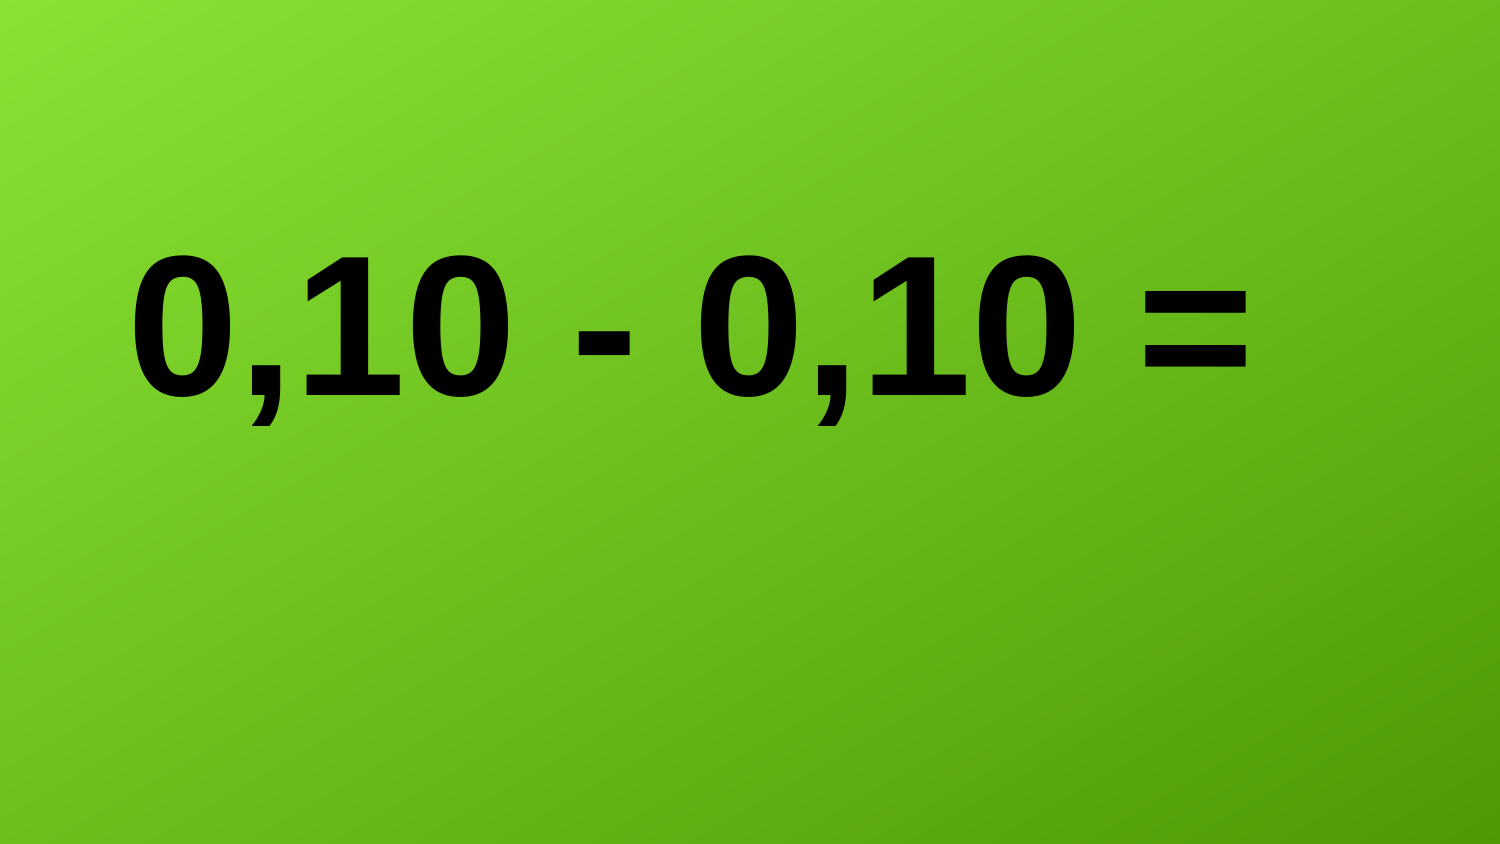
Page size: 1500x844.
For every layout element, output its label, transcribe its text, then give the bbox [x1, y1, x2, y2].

title 0,10 - 0,10 = [112, 259, 1388, 450]
